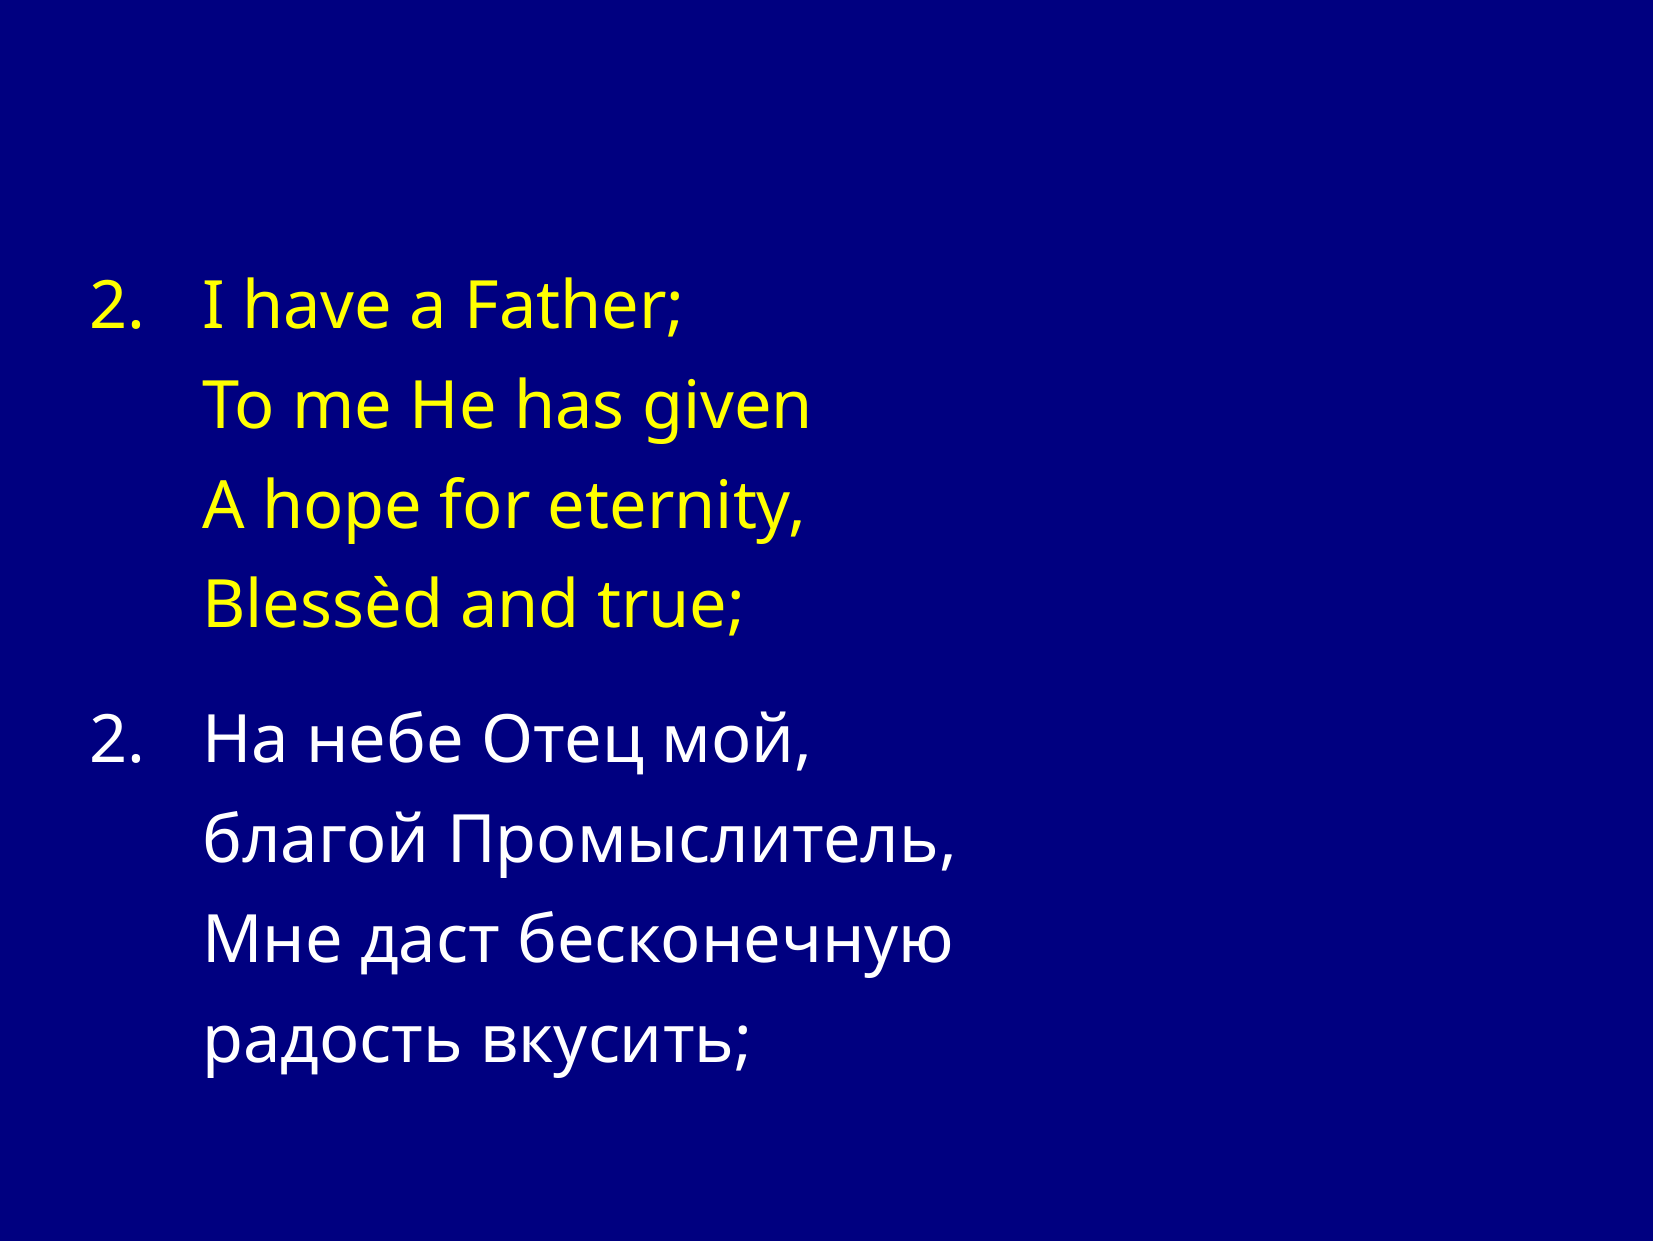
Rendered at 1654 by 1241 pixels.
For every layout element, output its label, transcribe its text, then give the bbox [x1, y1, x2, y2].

text_box 2. I have a Father; To me He has given A hope for eternity, Blessèd and true; [75, 150, 1576, 638]
text_box 2. На небе Отец мой, благой Промыслитель, Мне даст бесконечную радость вкусить; [75, 675, 1576, 1163]
